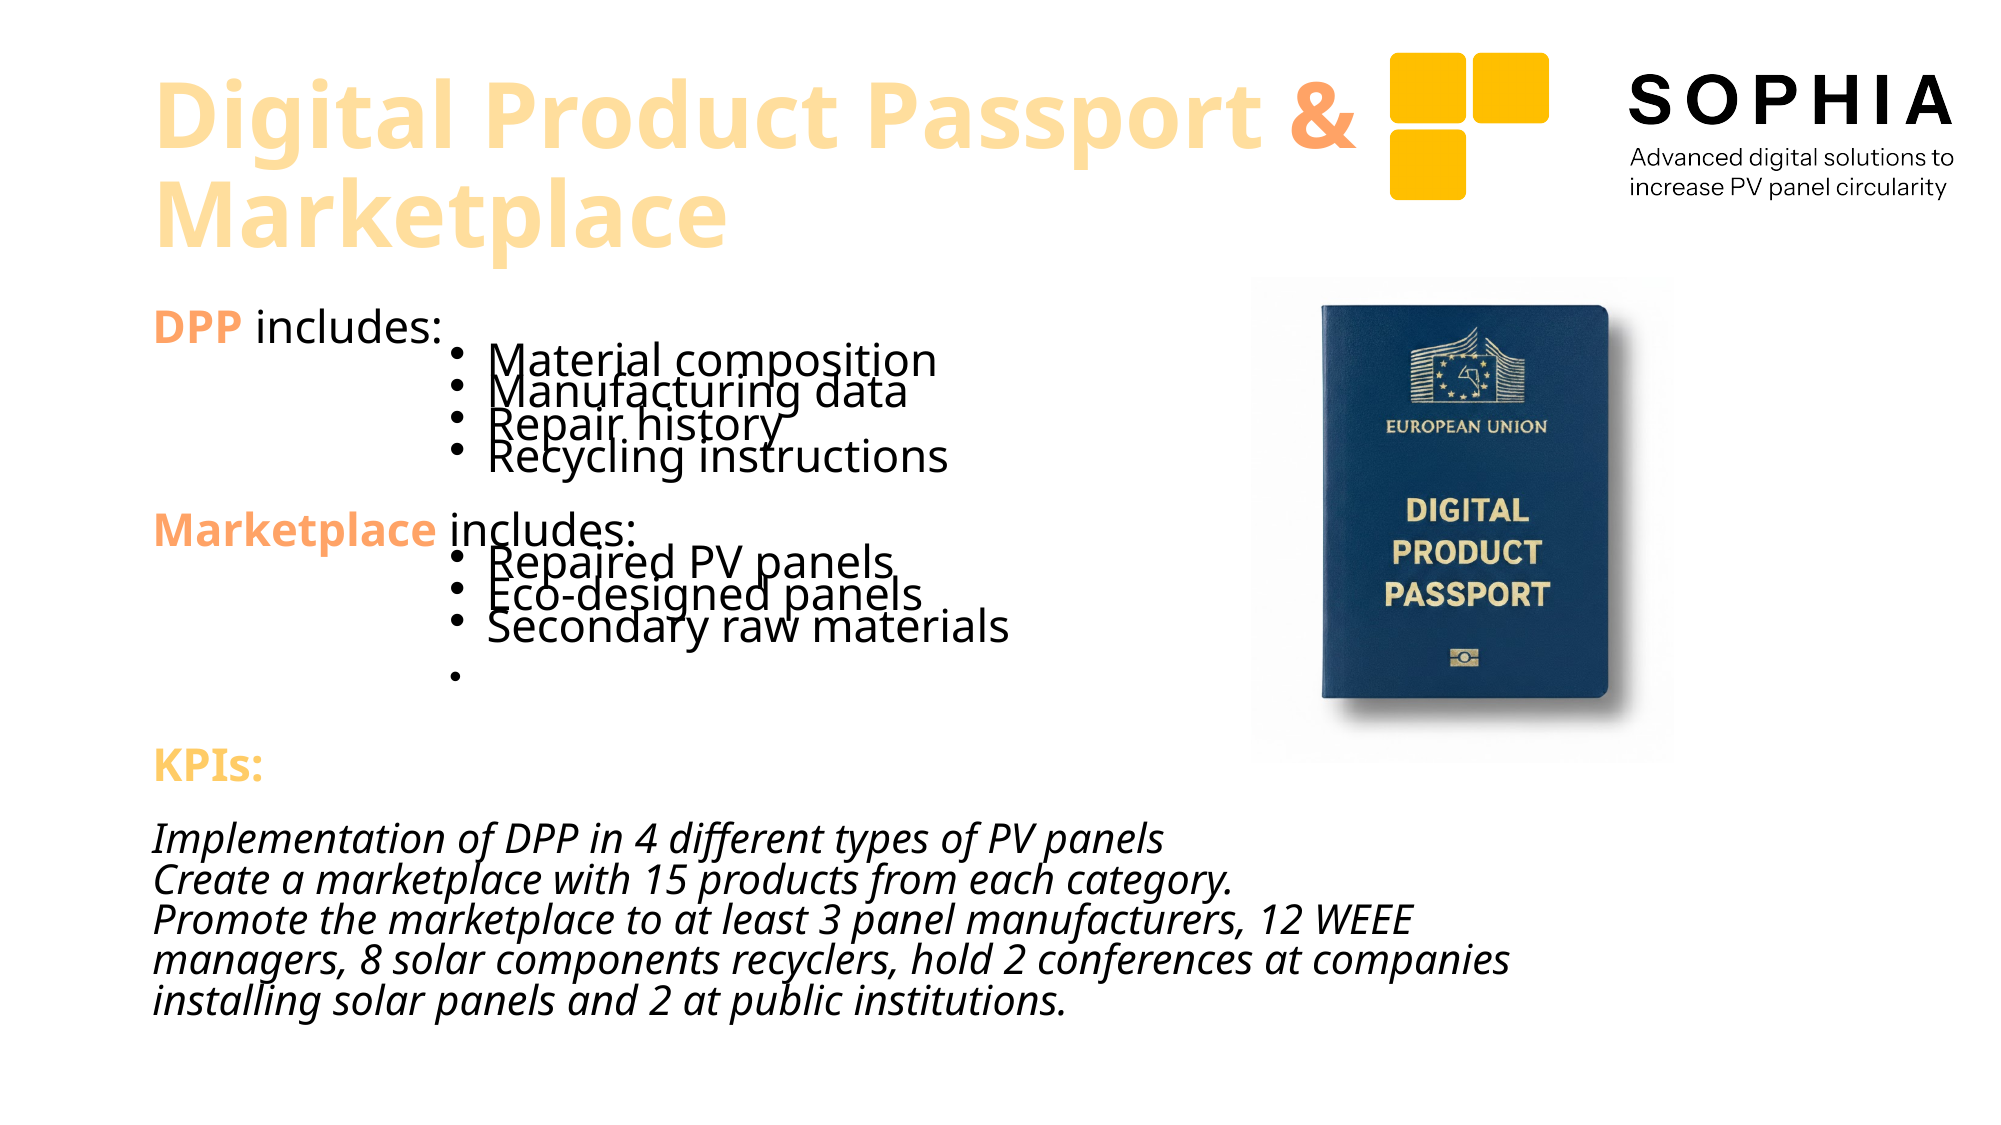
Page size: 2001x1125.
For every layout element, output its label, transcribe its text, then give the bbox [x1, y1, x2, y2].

title Digital Product Passport & Marketplace [137, 59, 1863, 278]
picture [1339, 0, 2000, 260]
picture [1251, 277, 1674, 763]
list DPP includes: Material composition Manufacturing data Repair history Recycling instructions Marketplace includes: Repaired PV panels Eco-designed panels Secondary raw materials KPIs: Implementation of DPP in 4 different types of PV panels Create a marketplace with 15 products from each category. Promote the marketplace to at least 3 panel manufacturers, 12 WEEE managers, 8 solar components recyclers, hold 2 conferences at companies installing solar panels and 2 at public institutions. [137, 319, 1863, 1033]
